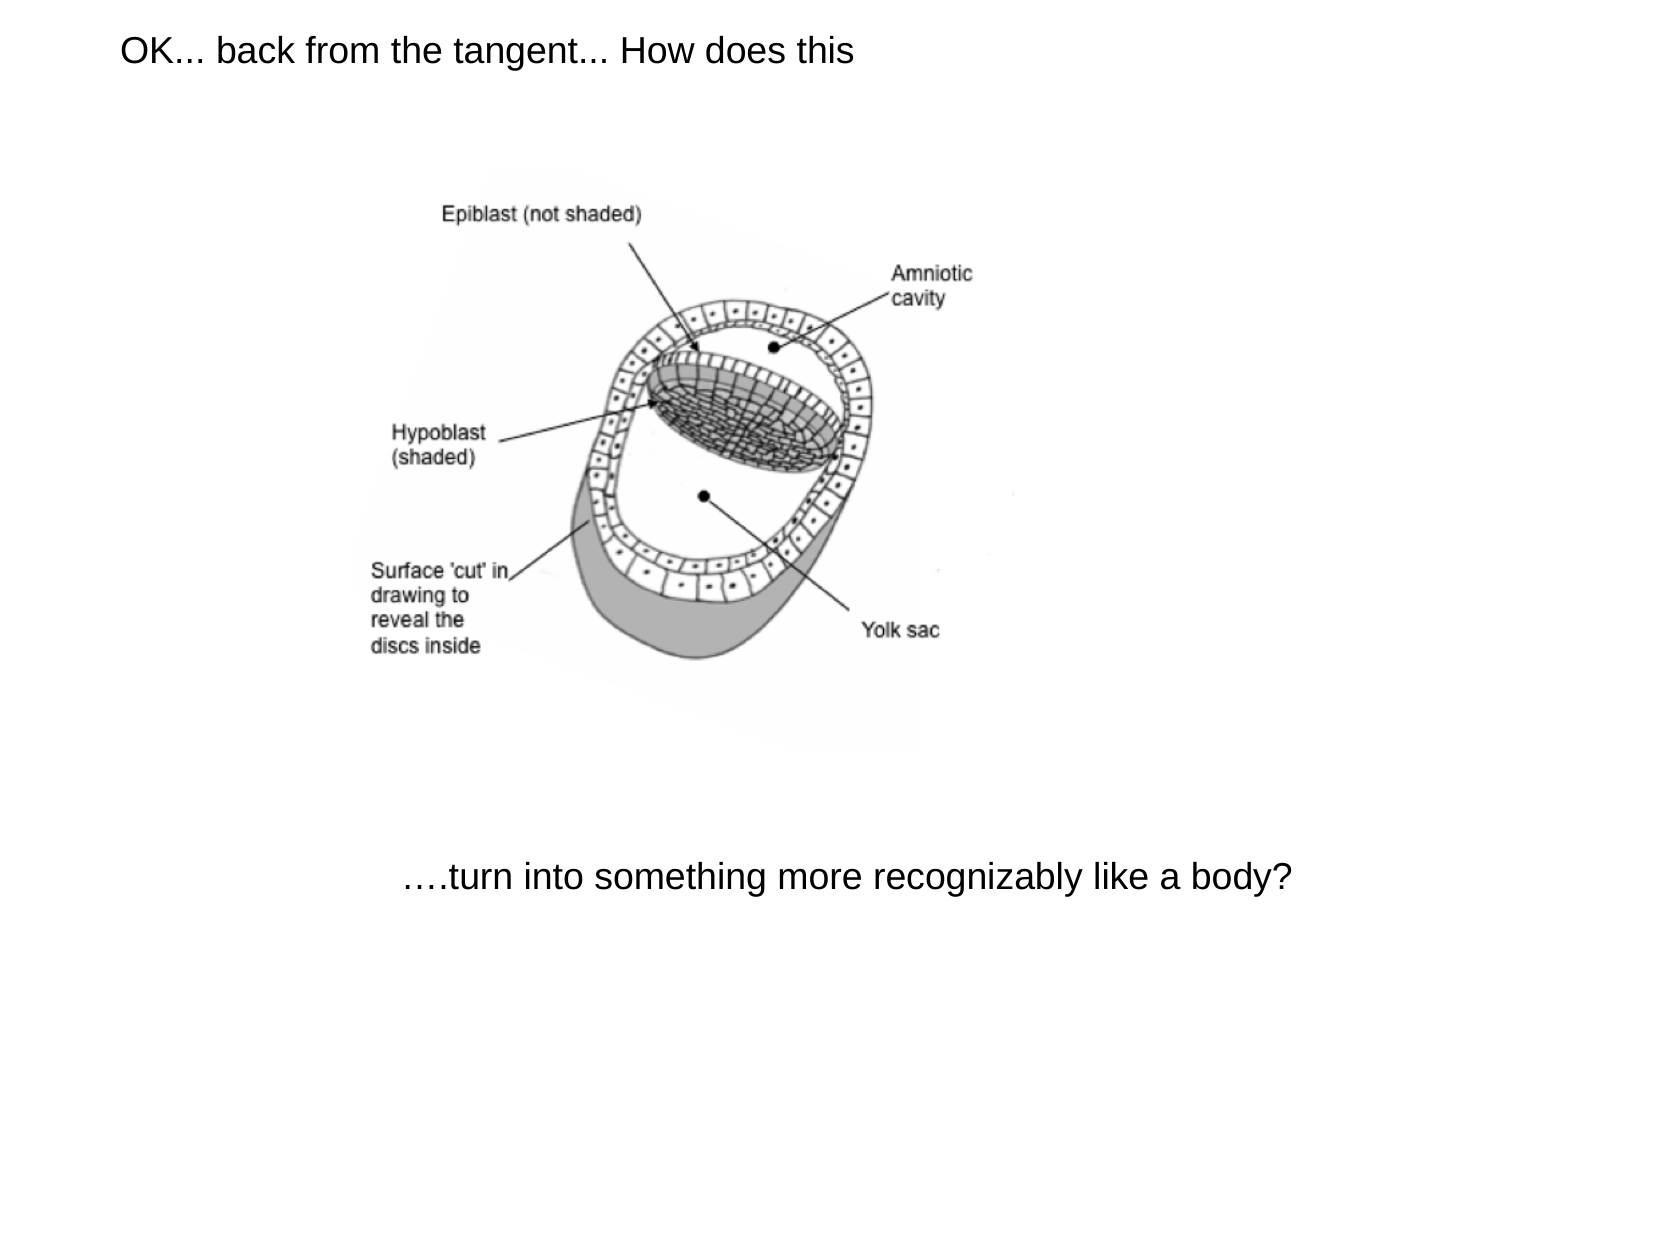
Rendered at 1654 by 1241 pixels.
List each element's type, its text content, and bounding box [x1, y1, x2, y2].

text_box OK... back from the tangent... How does this [105, 21, 1464, 79]
text_box ….turn into something more recognizably like a body? [385, 847, 1417, 905]
picture [355, 168, 1014, 752]
